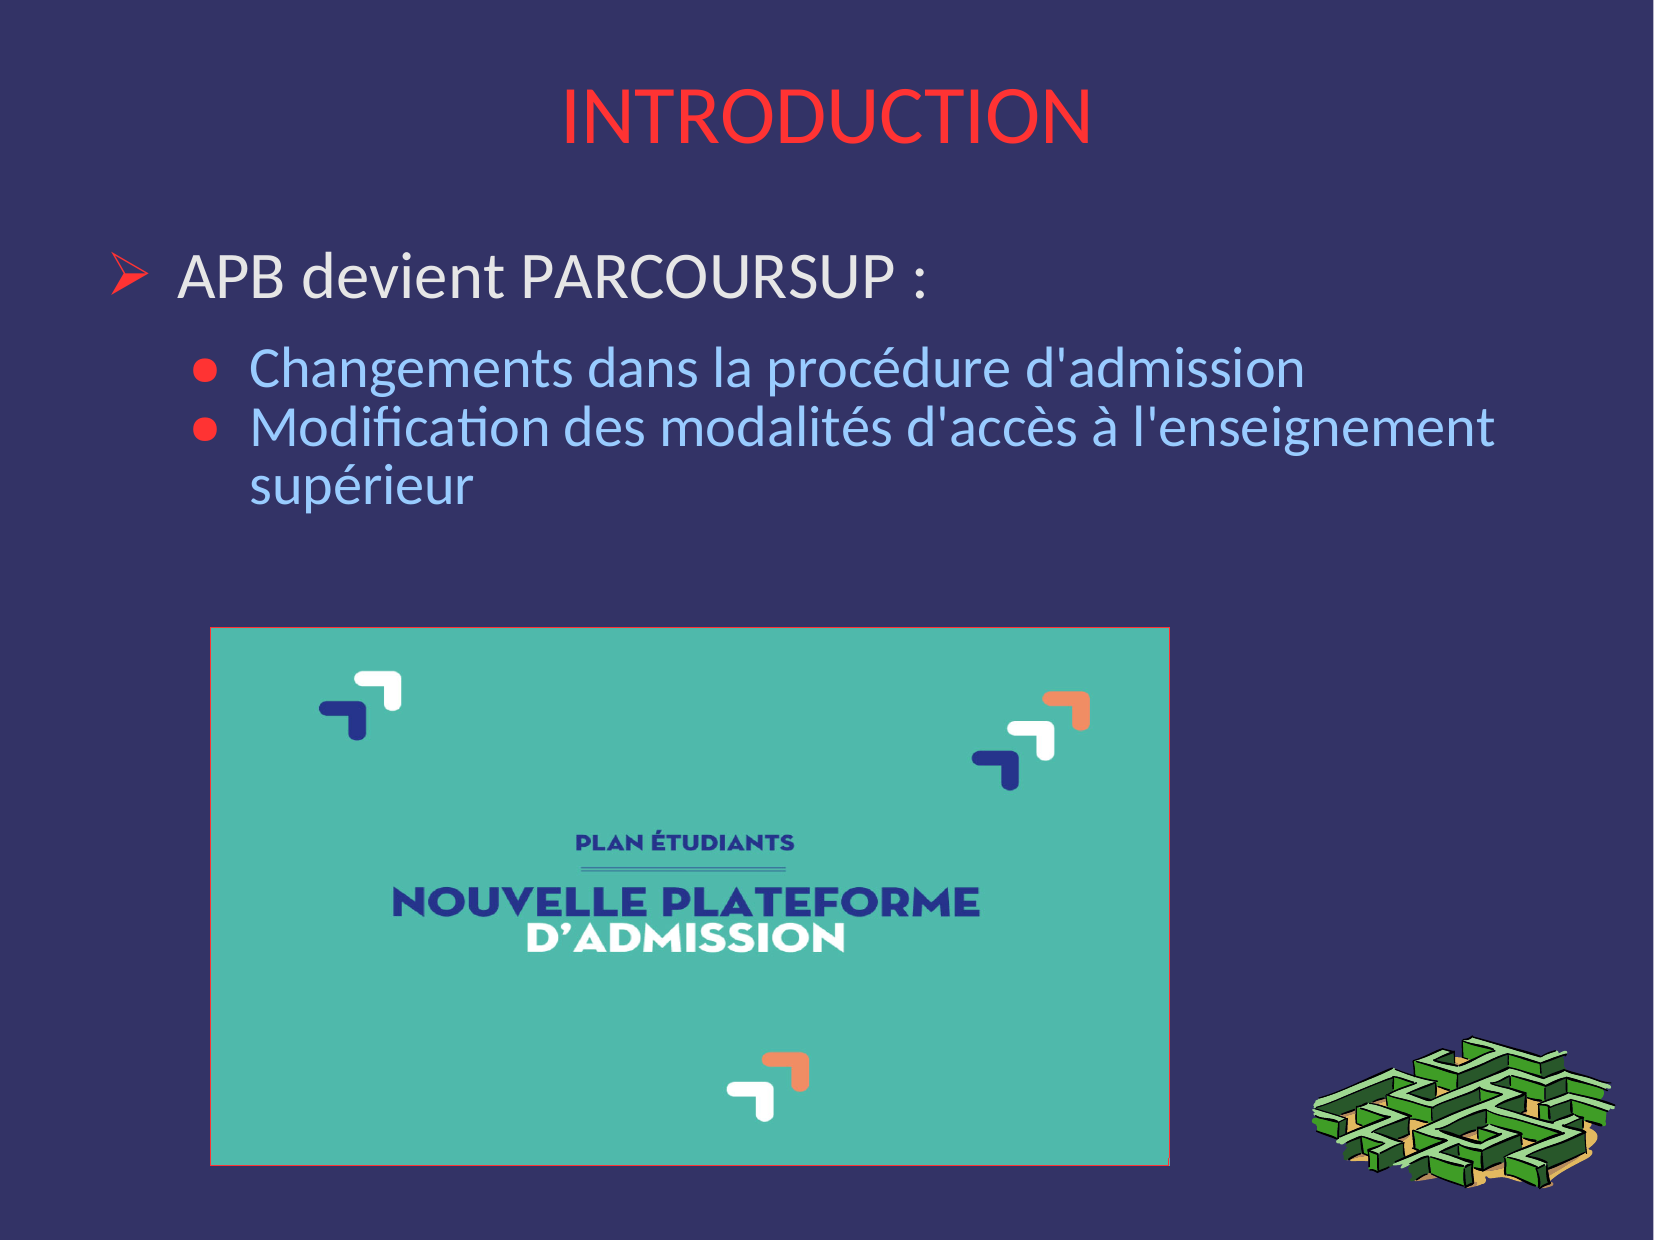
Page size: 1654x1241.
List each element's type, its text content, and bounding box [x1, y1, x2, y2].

picture [210, 627, 1170, 1166]
list APB devient PARCOURSUP : Changements dans la procédure d'admission Modification des modalités d'accès à l'enseignement supérieur [94, 248, 1570, 1147]
title INTRODUCTION [121, 19, 1534, 227]
